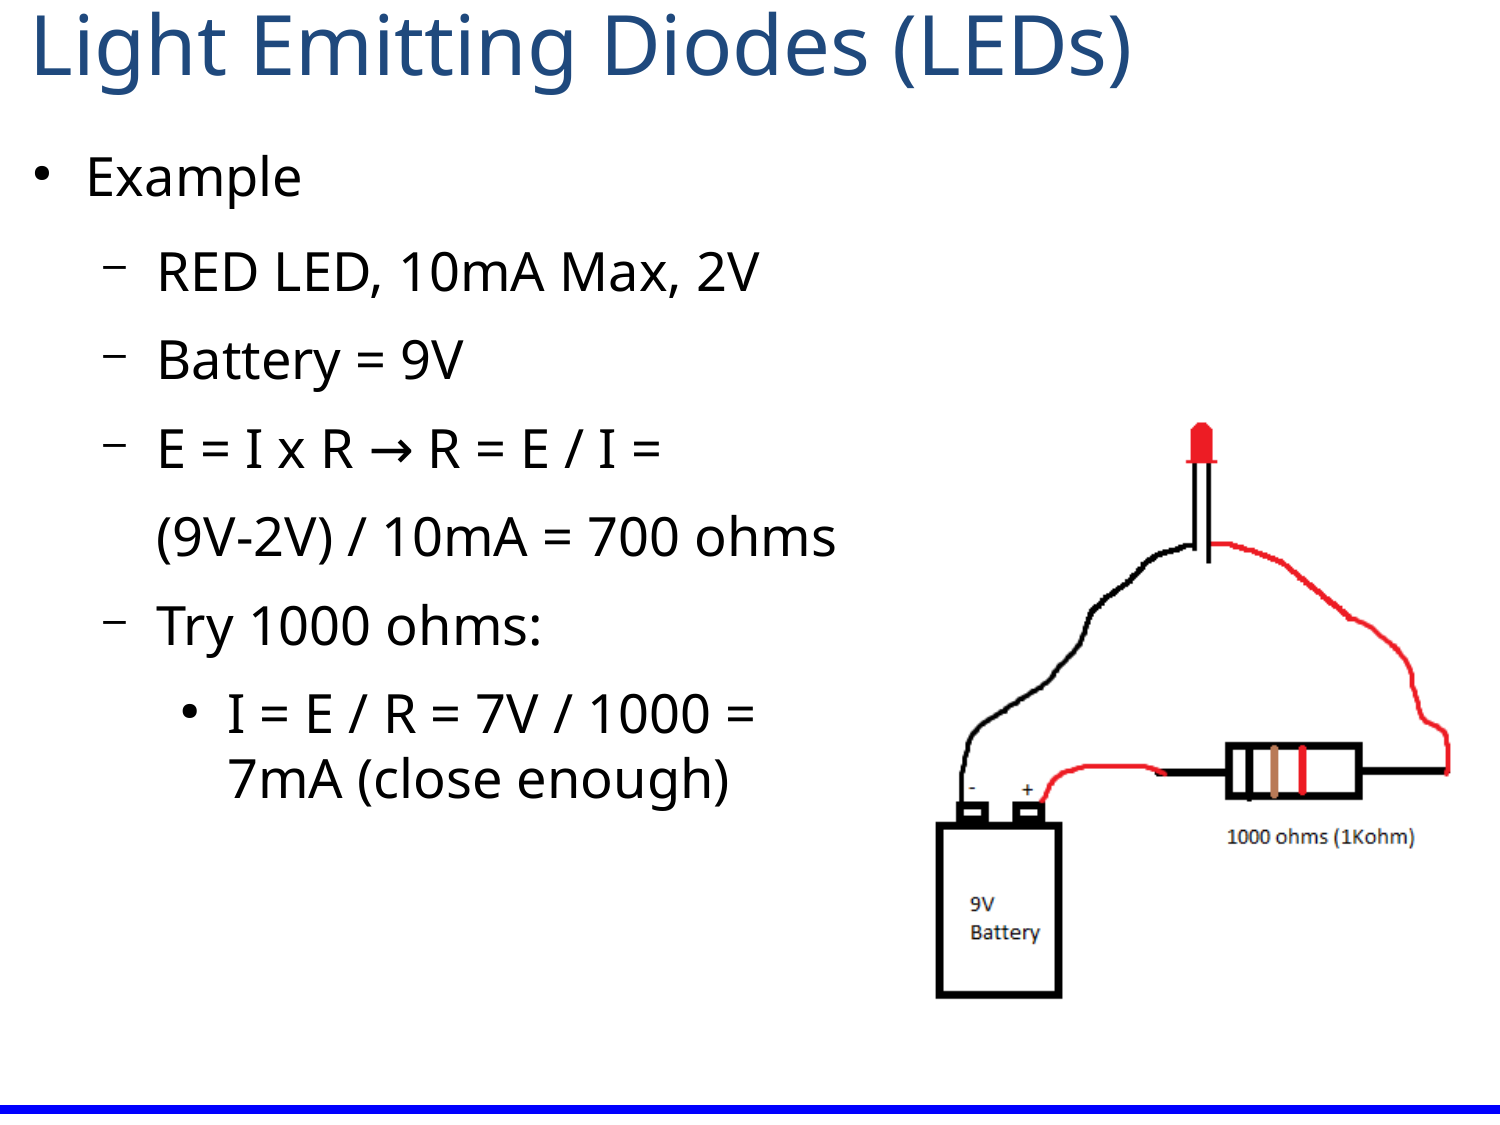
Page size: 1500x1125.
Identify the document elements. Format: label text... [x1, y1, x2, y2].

list Example RED LED, 10mA Max, 2V Battery = 9V E = I x R → R = E / I = (9V-2V) / 10mA = 700 ohms Try 1000 ohms: I = E / R = 7V / 1000 = 7mA (close enough) [0, 135, 870, 1081]
title Light Emitting Diodes (LEDs) [15, 0, 1441, 180]
picture [900, 404, 1496, 1032]
